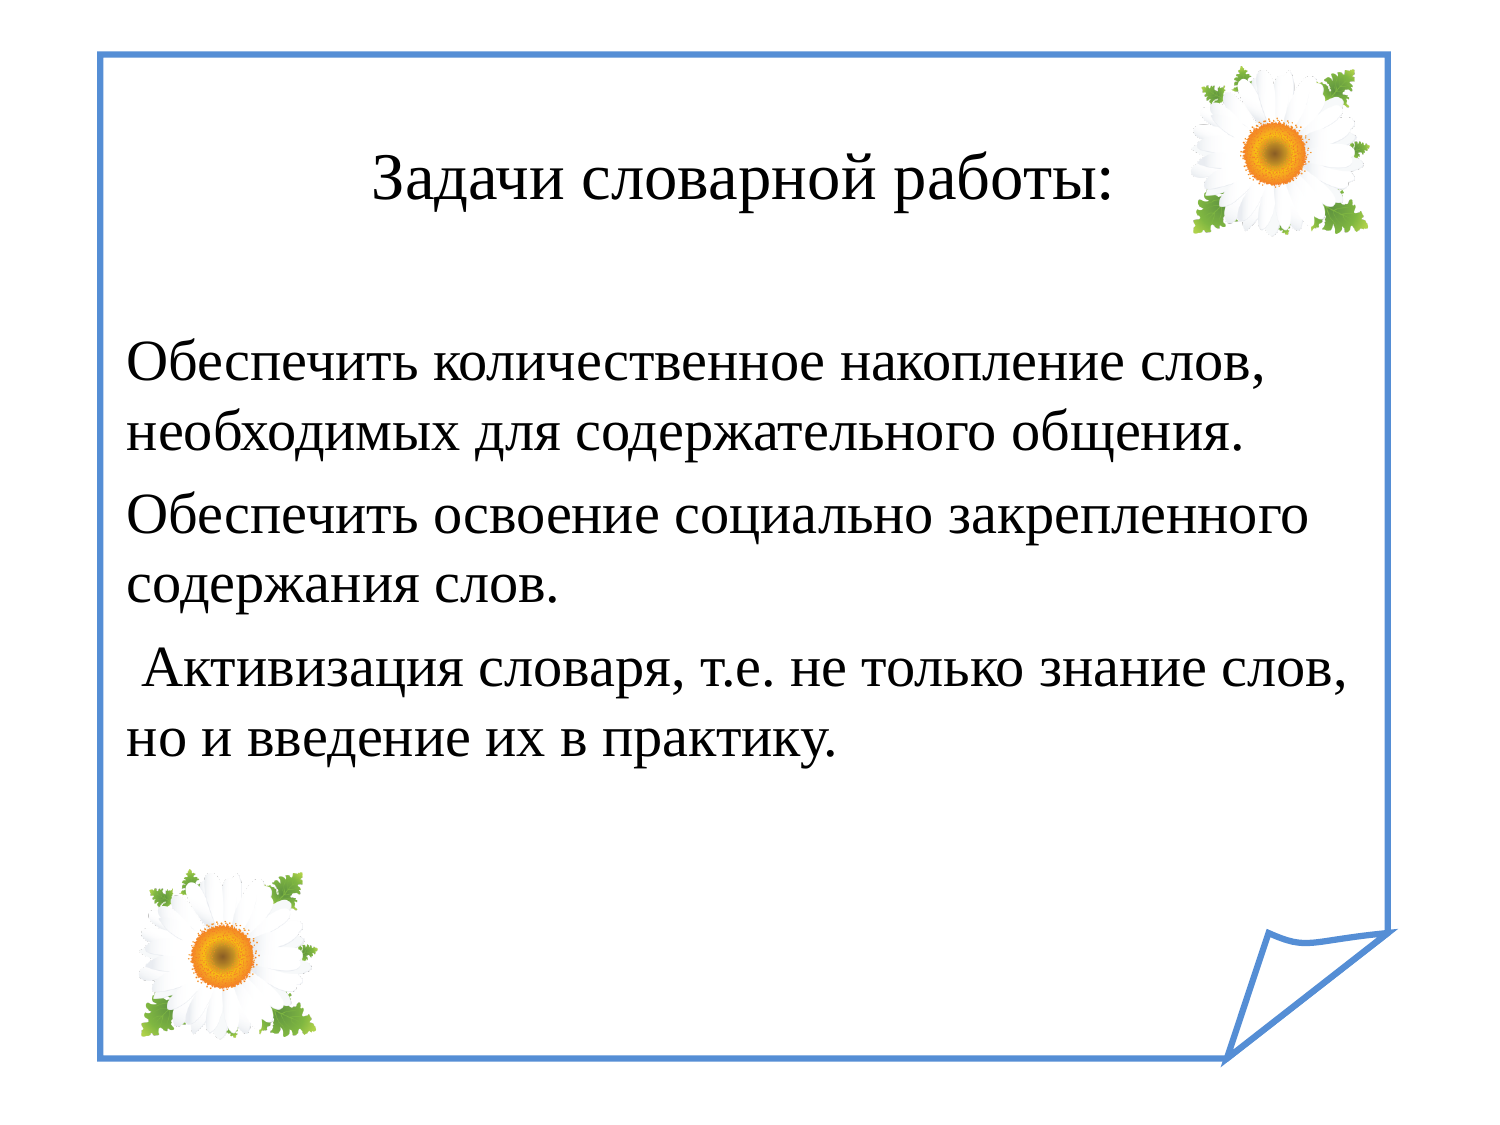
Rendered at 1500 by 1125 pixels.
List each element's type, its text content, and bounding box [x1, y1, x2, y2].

list Обеспечить количественное накопление слов, необходимых для содержательного общения. Обеспечить освоение социально закрепленного содержания слов. Активизация словаря, т.е. не только знание слов, но и введение их в практику. [112, 314, 1382, 1016]
title Задачи словарной работы: [106, 125, 1382, 315]
